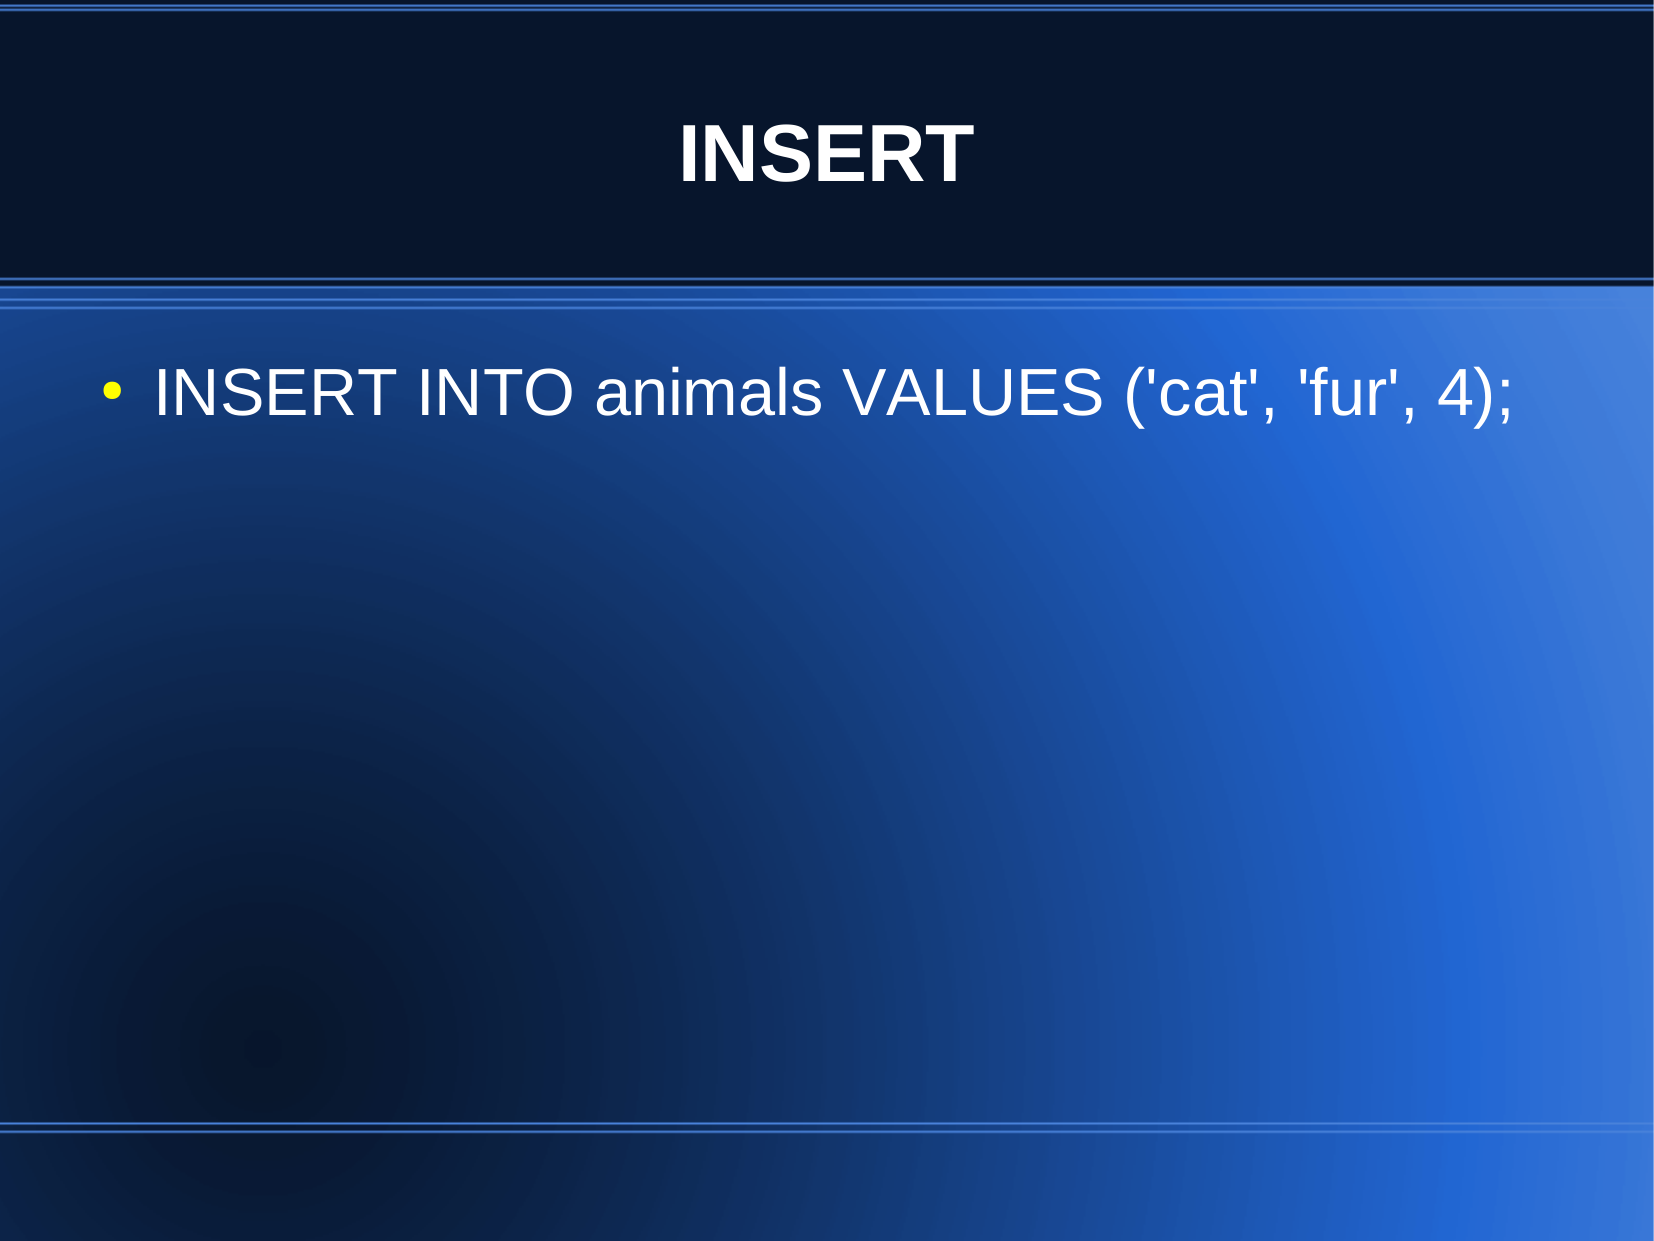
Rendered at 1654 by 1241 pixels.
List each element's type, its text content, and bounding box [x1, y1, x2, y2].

title INSERT [82, 49, 1571, 257]
picture [0, 0, 1654, 1241]
list INSERT INTO animals VALUES ('cat', 'fur', 4); [82, 355, 1571, 1075]
